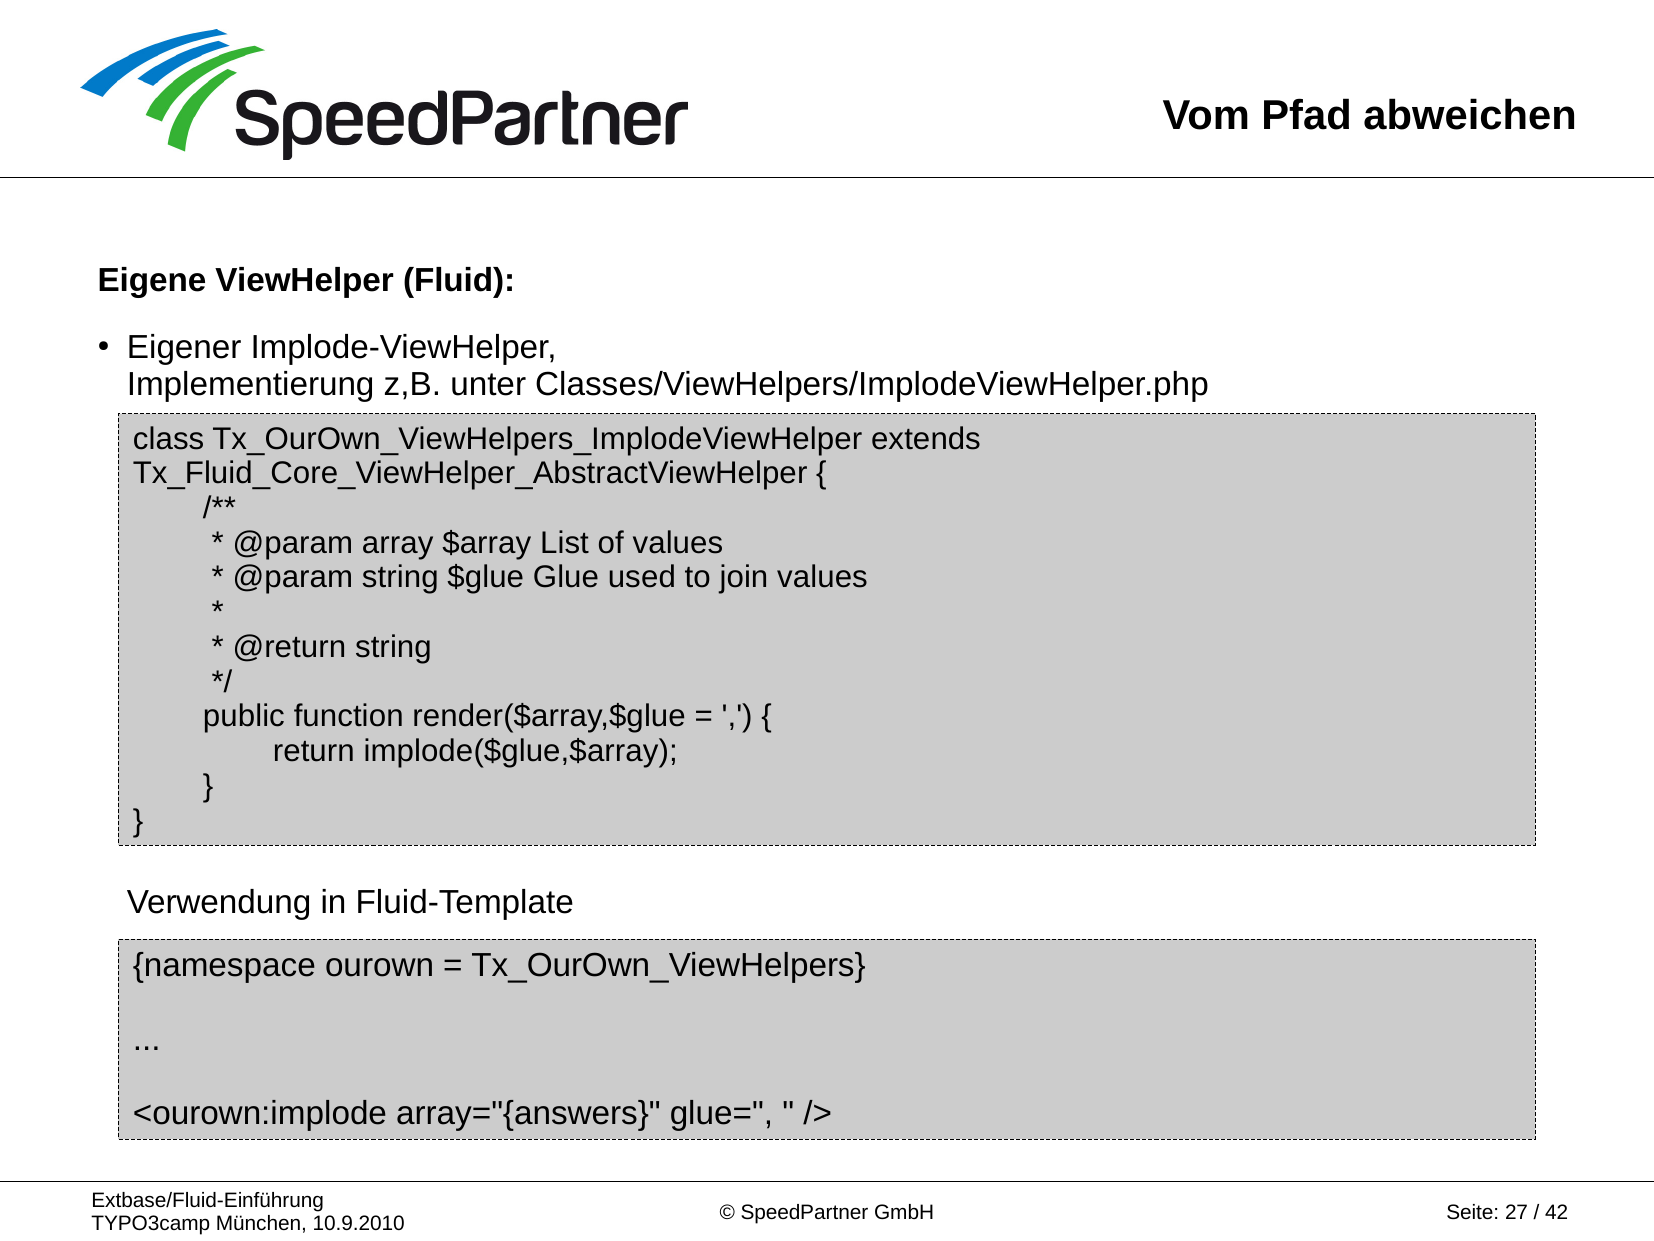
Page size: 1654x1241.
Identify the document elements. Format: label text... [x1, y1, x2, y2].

text_box Eigene ViewHelper (Fluid): Eigener Implode-ViewHelper, Implementierung z,B. unter Classes/ViewHelpers/ImplodeViewHelper.php Verwendung in Fluid-Template [82, 253, 1565, 1151]
text_box {namespace ourown = Tx_OurOwn_ViewHelpers} ... <ourown:implode array="{answers}" glue=", " /> [118, 939, 1536, 1140]
text_box class Tx_OurOwn_ViewHelpers_ImplodeViewHelper extends Tx_Fluid_Core_ViewHelper_AbstractViewHelper { /** * @param array $array List of values * @param string $glue Glue used to join values * * @return string */ public function render($array,$glue = ',') { return implode($glue,$array); } } [118, 413, 1536, 846]
picture [80, 29, 688, 160]
title Vom Pfad abweichen [590, 70, 1577, 160]
